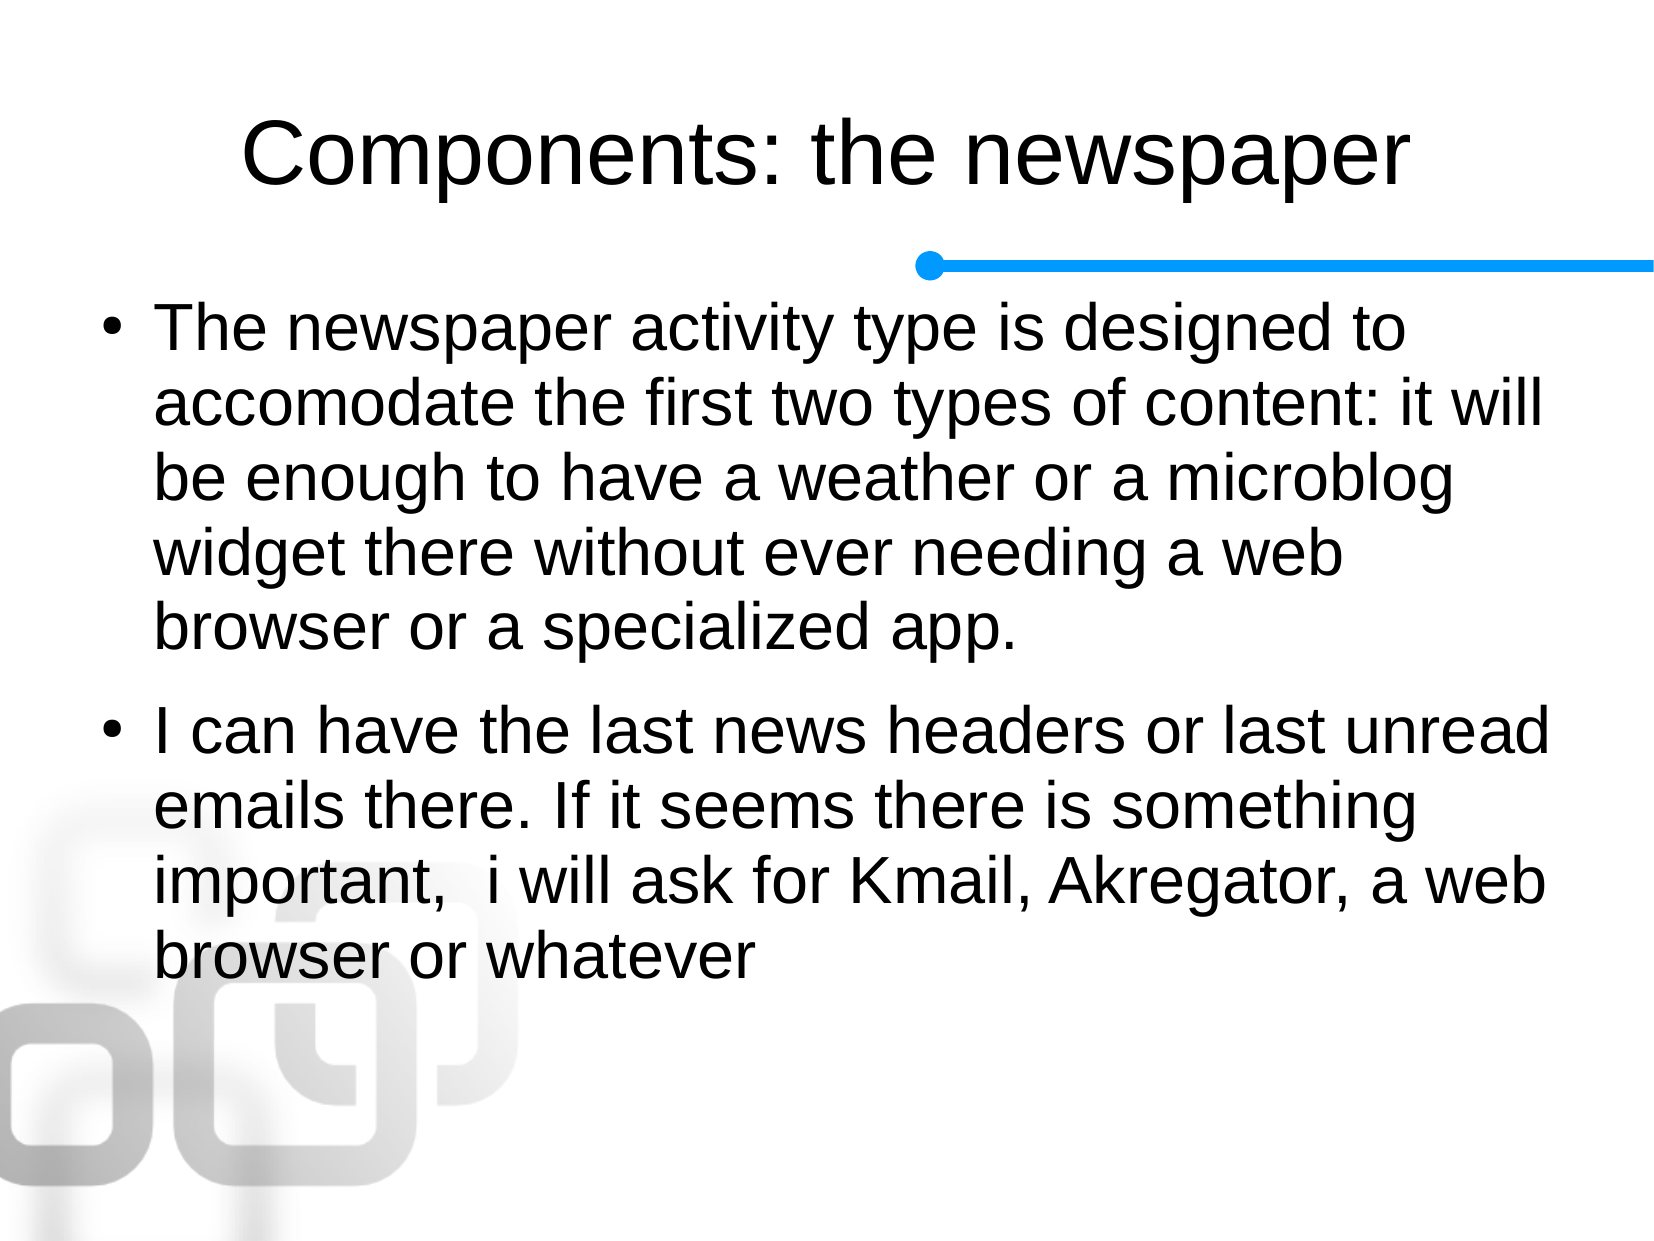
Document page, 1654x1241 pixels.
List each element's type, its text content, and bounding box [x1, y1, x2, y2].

title Components: the newspaper [82, 56, 1571, 250]
picture [0, 713, 709, 1241]
list The newspaper activity type is designed to accomodate the first two types of content: it will be enough to have a weather or a microblog widget there without ever needing a web browser or a specialized app. I can have the last news headers or last unread emails there. If it seems there is something important, i will ask for Kmail, Akregator, a web browser or whatever [82, 290, 1571, 1109]
